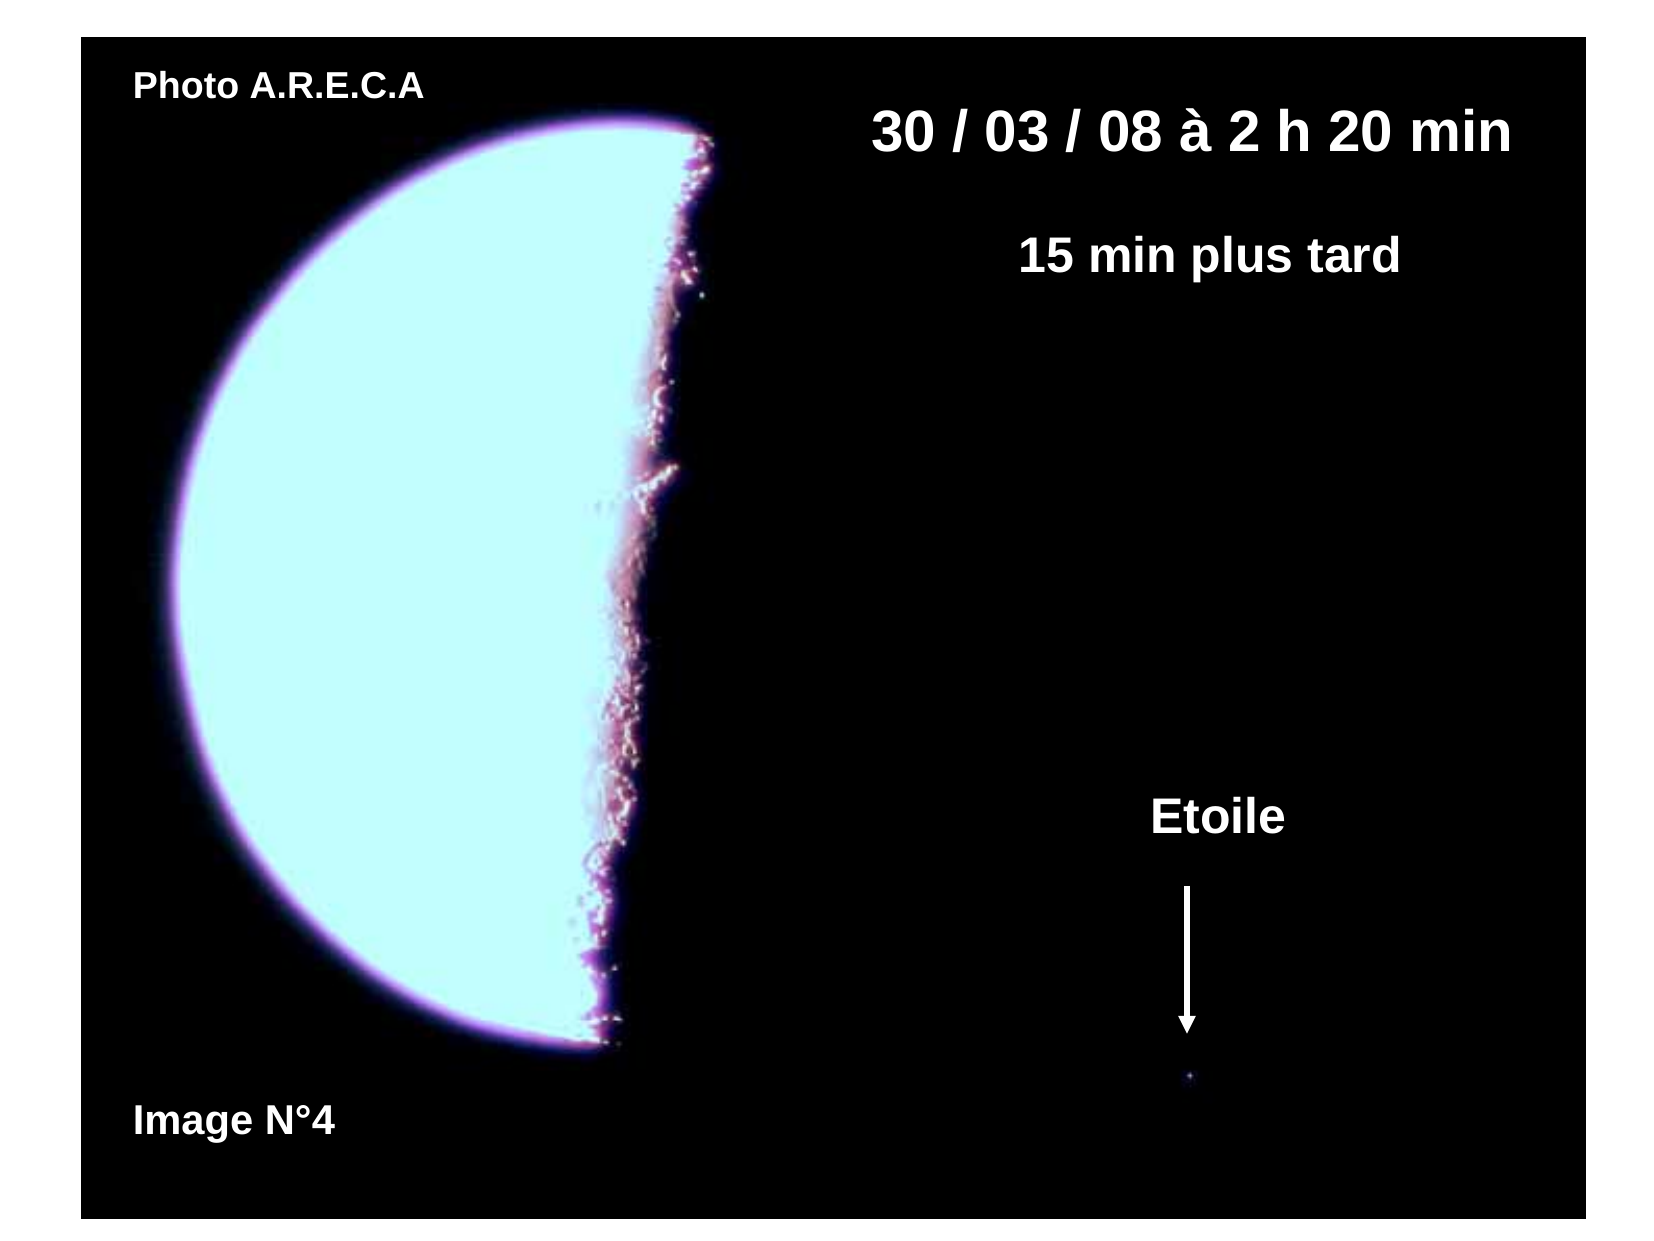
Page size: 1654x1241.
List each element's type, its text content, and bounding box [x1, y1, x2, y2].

text_box 15 min plus tard [1003, 223, 1418, 296]
picture [81, 37, 1586, 1219]
text_box 30 / 03 / 08 à 2 h 20 min [856, 95, 1595, 178]
text_box Image N°4 [118, 1092, 355, 1155]
text_box Photo A.R.E.C.A [118, 60, 443, 119]
text_box Etoile [1092, 784, 1359, 857]
